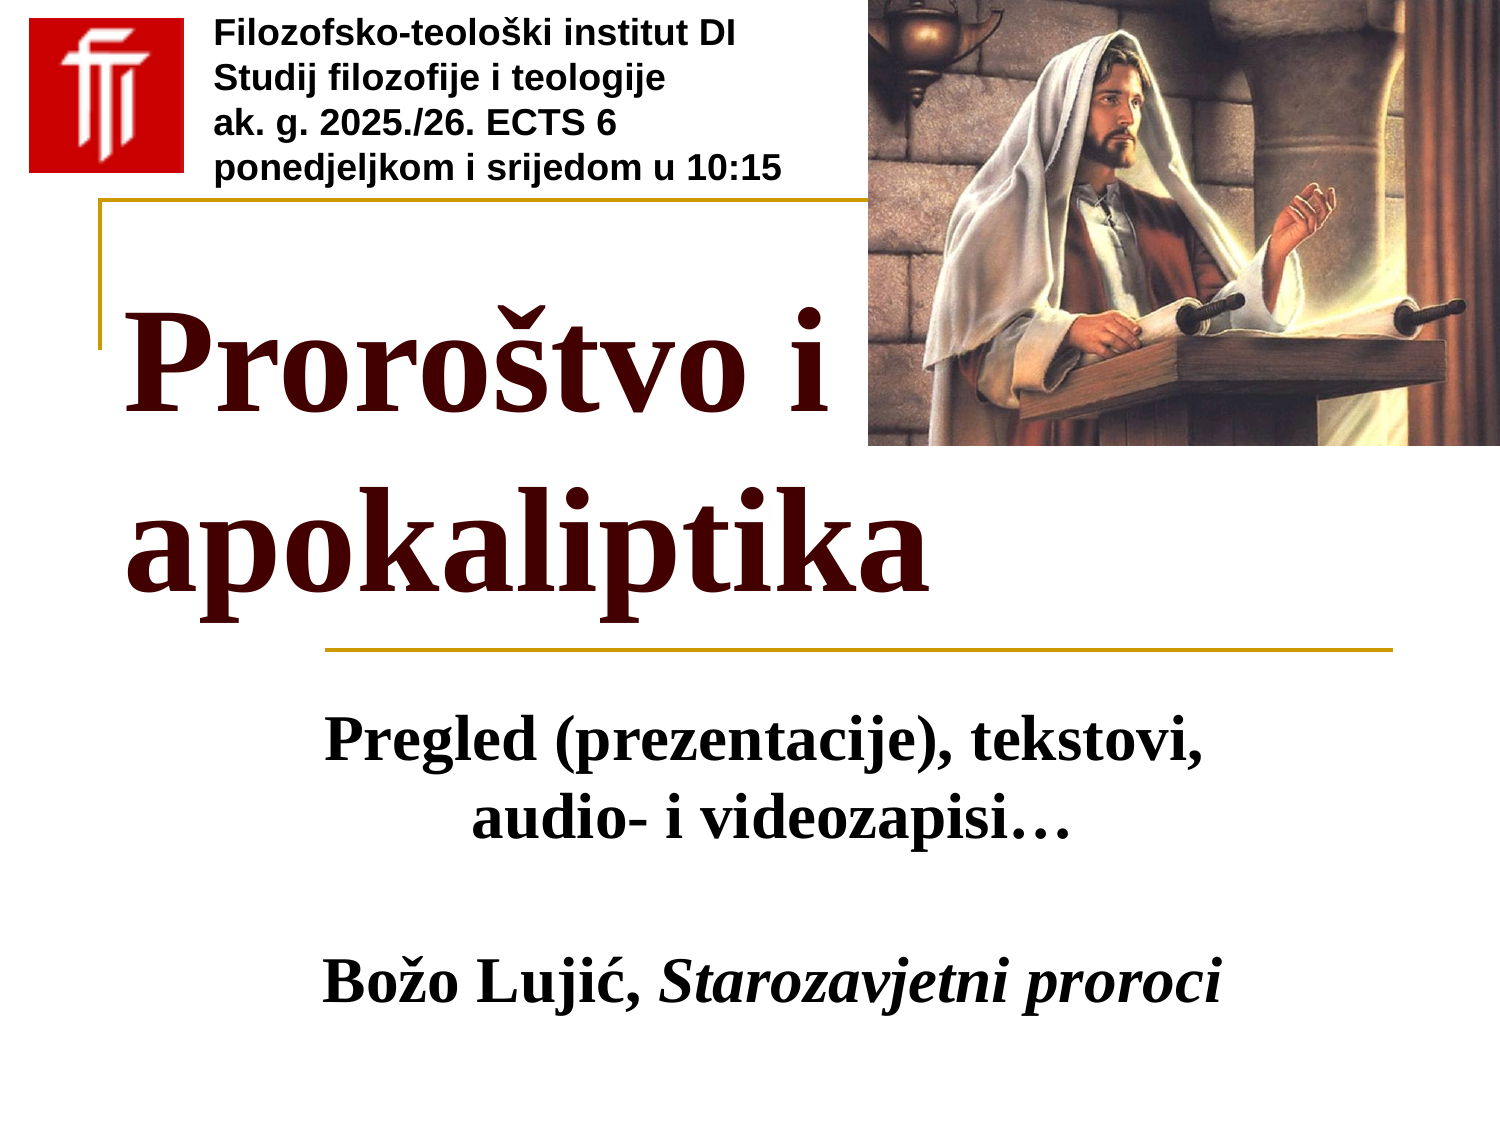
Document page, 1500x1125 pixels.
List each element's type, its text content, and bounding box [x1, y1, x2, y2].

picture [868, 0, 1500, 446]
picture [29, 18, 184, 173]
text_box Filozofsko-teološki institut DI Studij filozofije i teologije ak. g. 2025./26. ECTS 6 ponedjeljkom i srijedom u 10:15 [198, 0, 963, 196]
text_box Pregled (prezentacije), tekstovi, audio- i videozapisi… Božo Lujić, Starozavjetni proroci [141, 687, 1405, 1026]
title Proroštvo i apokaliptika [108, 253, 1359, 657]
